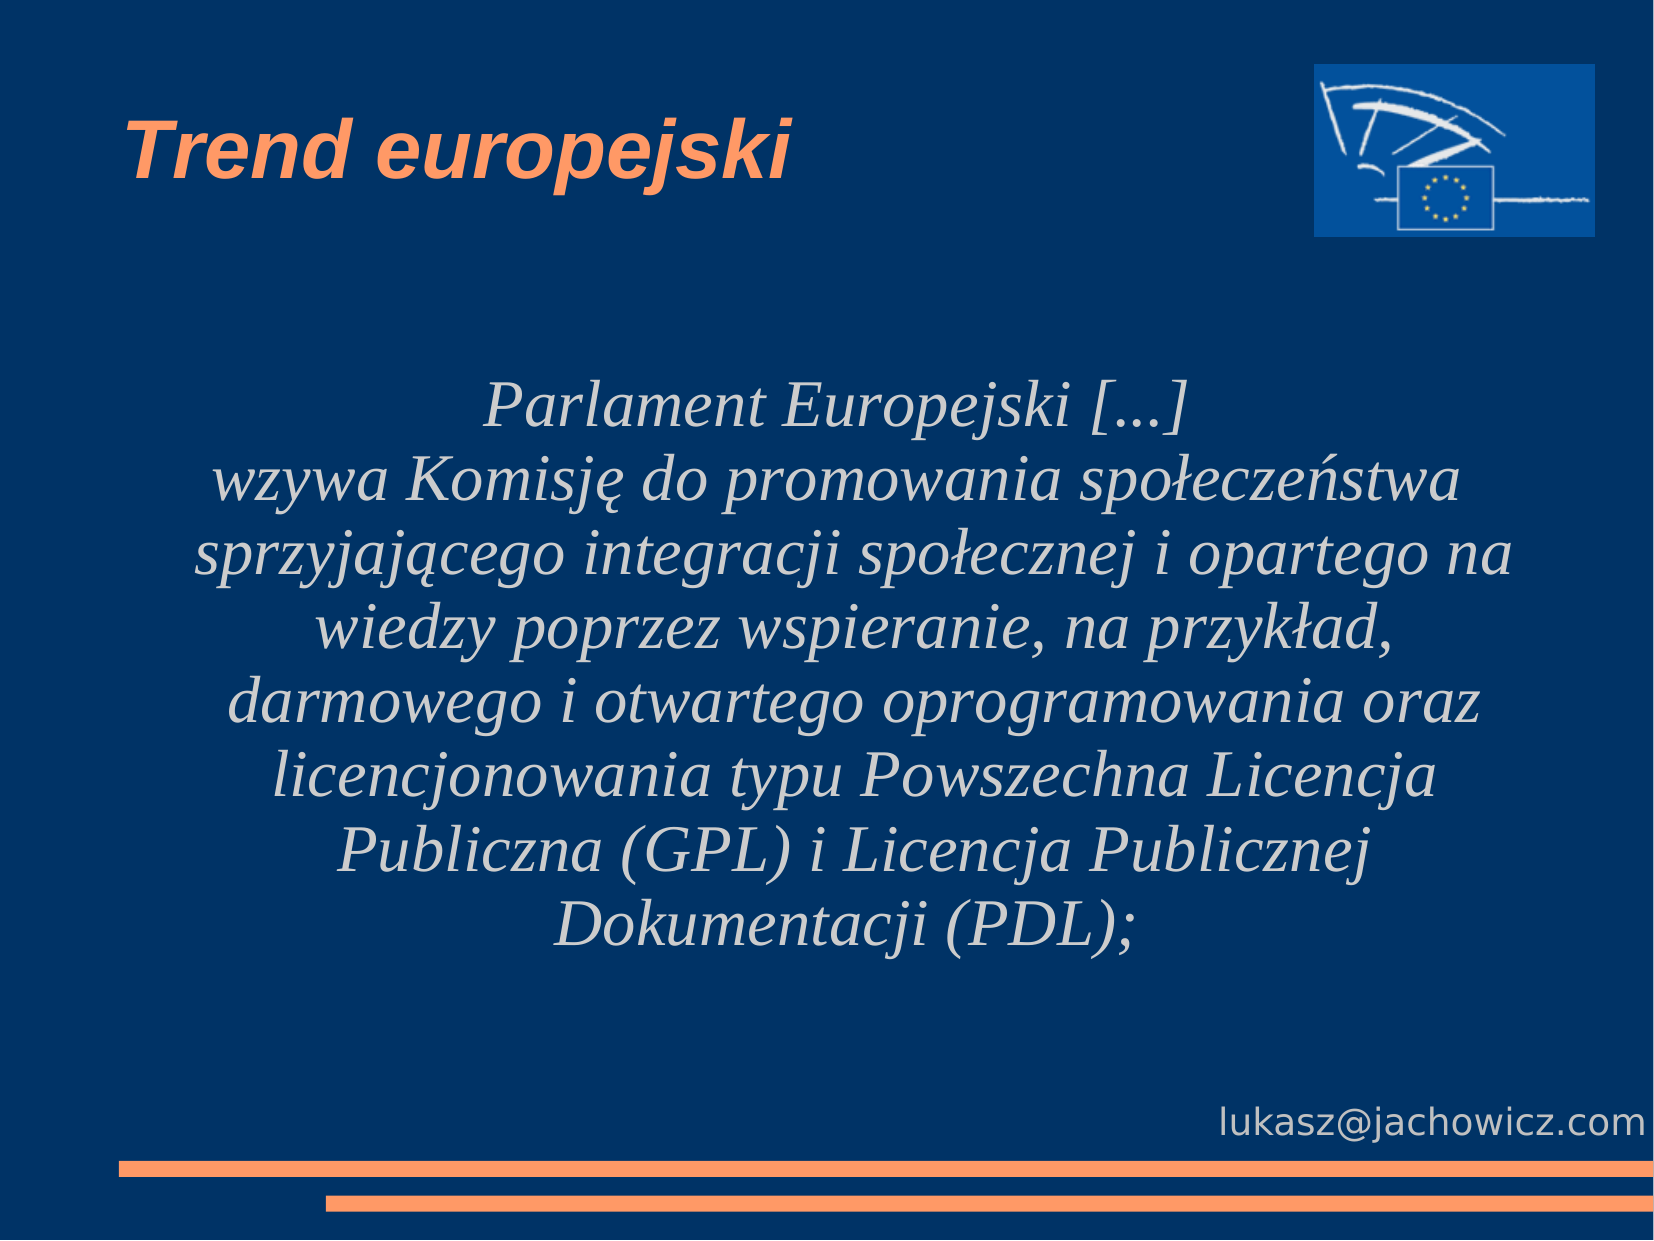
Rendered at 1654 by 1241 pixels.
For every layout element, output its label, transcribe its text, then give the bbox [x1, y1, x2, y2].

text_box lukasz@jachowicz.com [1203, 1093, 1654, 1152]
subtitle Parlament Europejski [...] wzywa Komisję do promowania społeczeństwa sprzyjającego integracji społecznej i opartego na wiedzy poprzez wspieranie, na przykład, darmowego i otwartego oprogramowania oraz licencjonowania typu Powszechna Licencja Publiczna (GPL) i Licencja Publicznej Dokumentacji (PDL); [118, 265, 1558, 1061]
picture [1314, 64, 1595, 237]
title Trend europejski [121, 46, 1534, 254]
